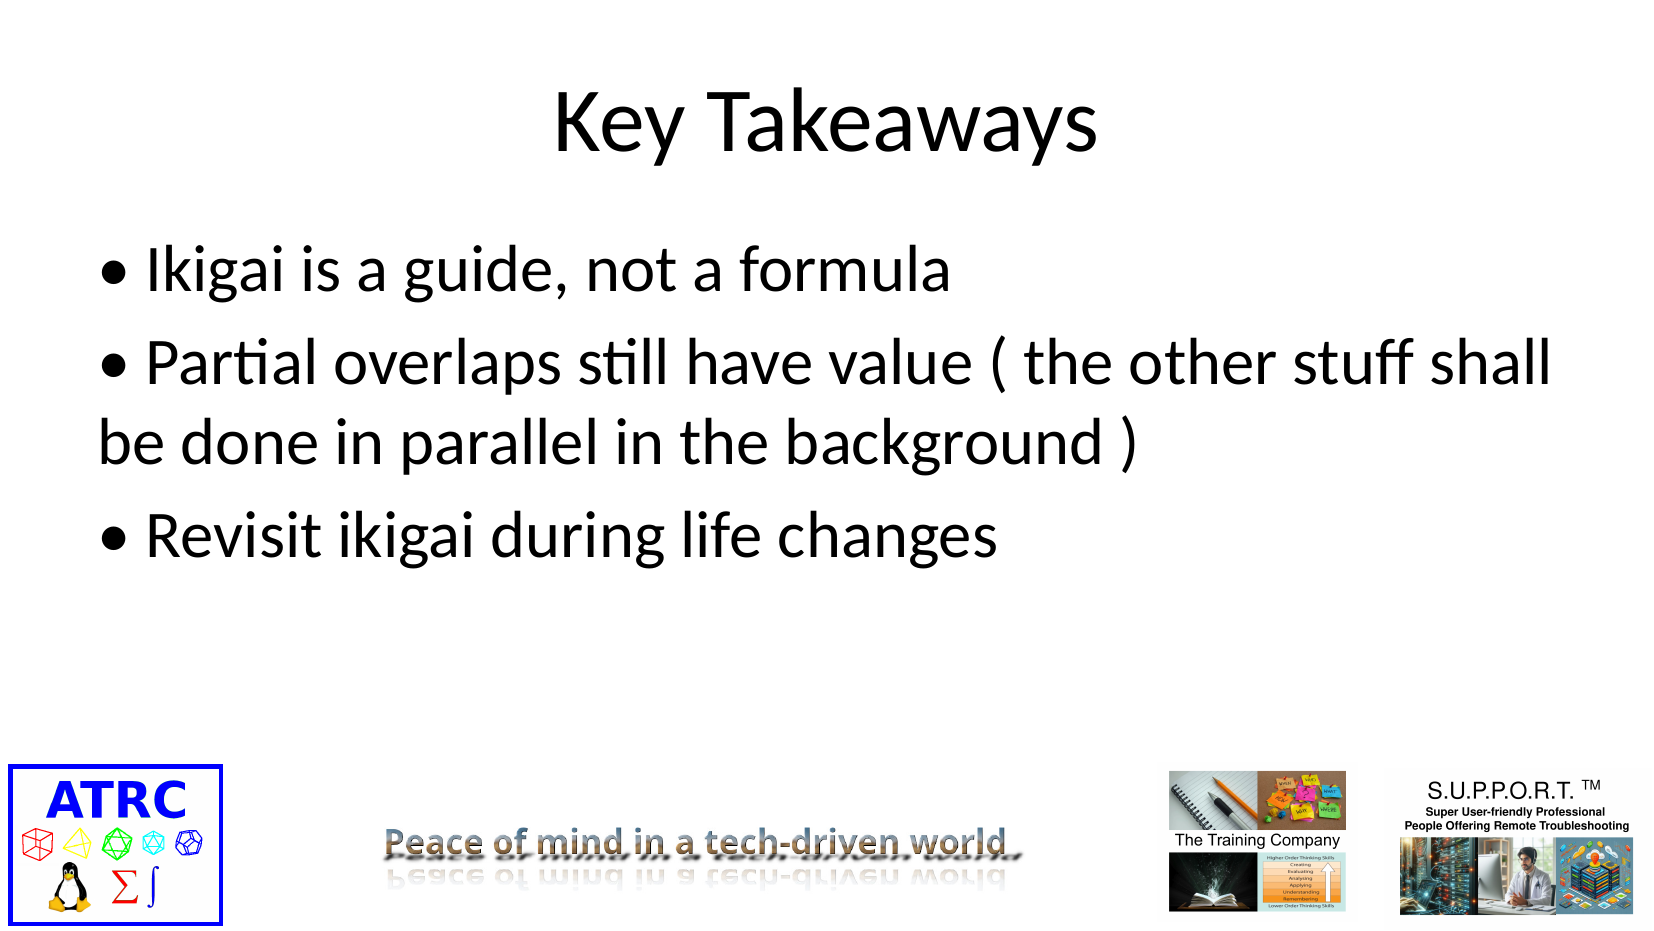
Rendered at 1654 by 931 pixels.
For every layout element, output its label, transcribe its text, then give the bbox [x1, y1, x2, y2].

picture [380, 831, 1026, 904]
title Key Takeaways [82, 37, 1571, 193]
picture [1157, 831, 1358, 922]
list • Ikigai is a guide, not a formula • Partial overlaps still have value ( the other stuff shall be done in parallel in the background ) • Revisit ikigai during life changes [82, 217, 1571, 831]
picture [8, 764, 223, 926]
picture [1384, 768, 1652, 930]
